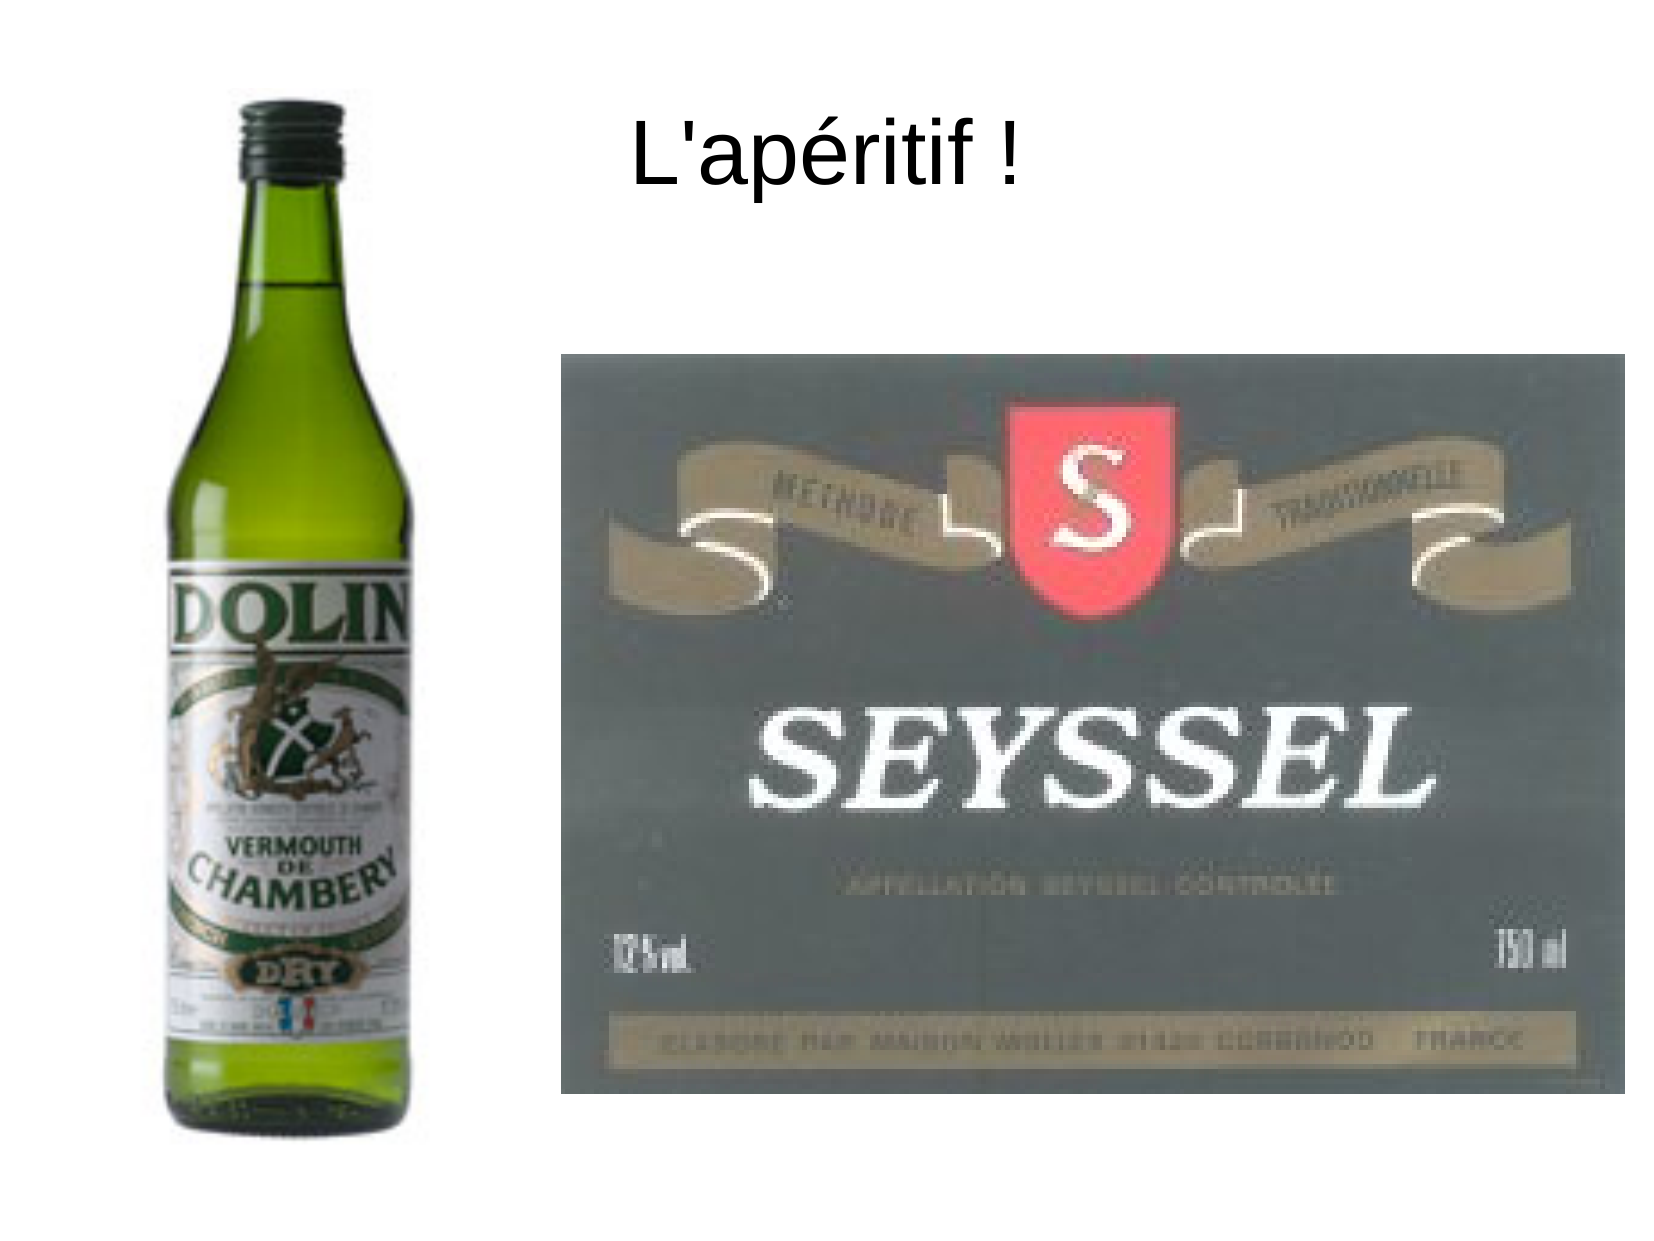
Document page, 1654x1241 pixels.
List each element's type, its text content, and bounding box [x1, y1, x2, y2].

title L'apéritif ! [82, 56, 1571, 250]
picture [29, 88, 544, 1152]
picture [561, 354, 1625, 1094]
